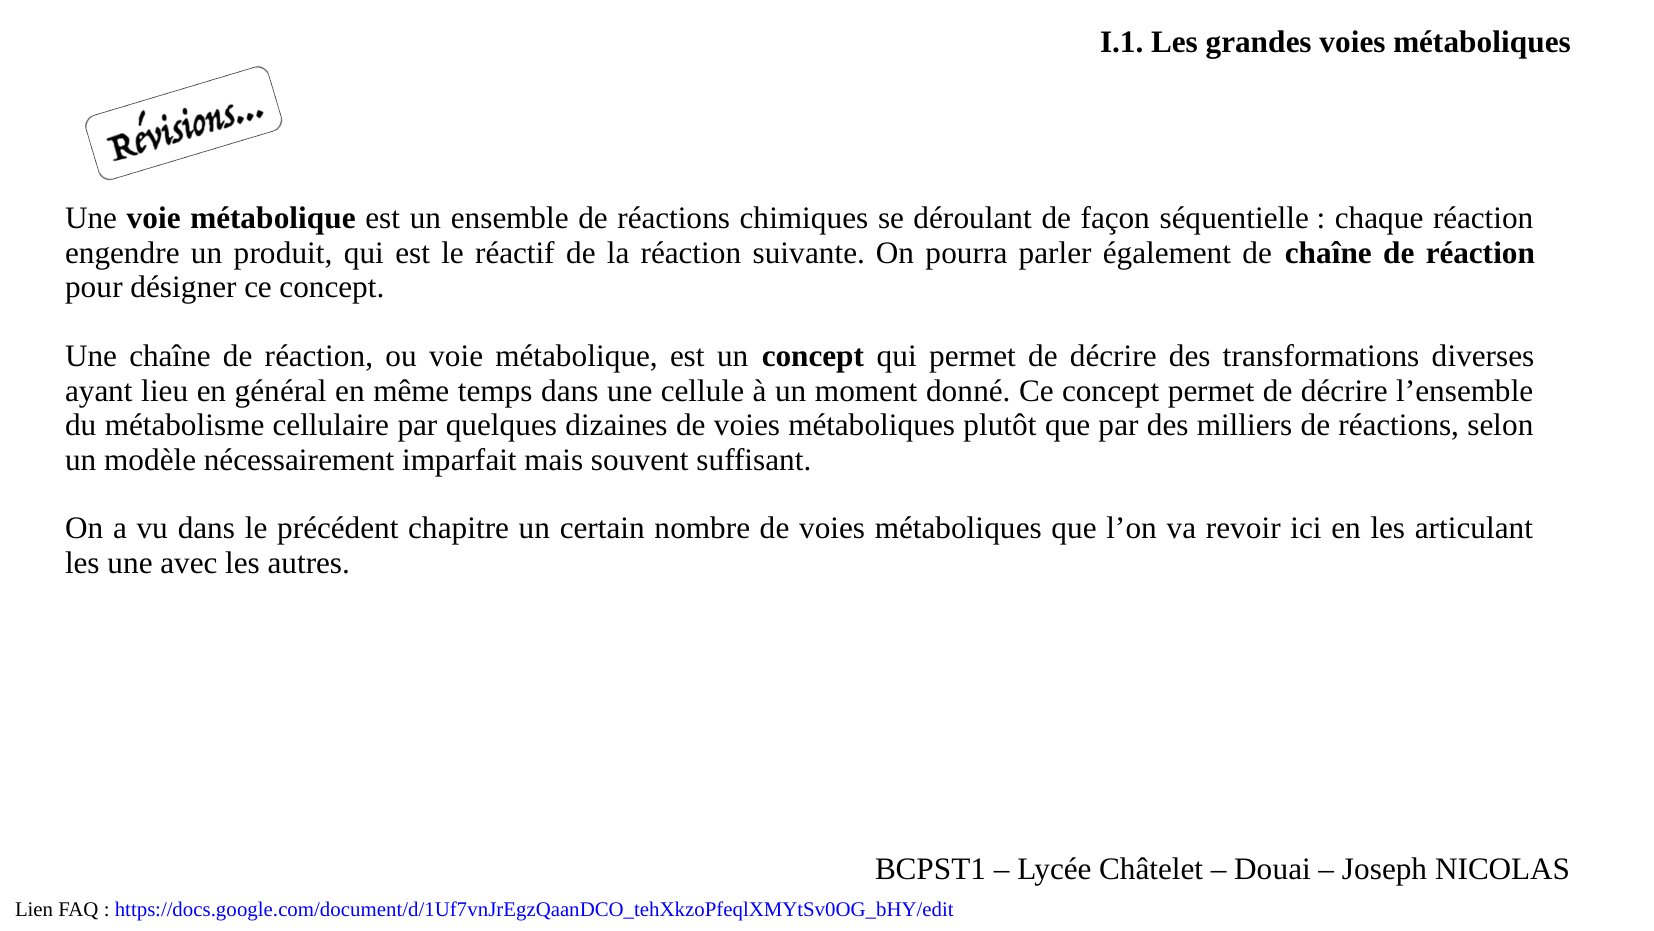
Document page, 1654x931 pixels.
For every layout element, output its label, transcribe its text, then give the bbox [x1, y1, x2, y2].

text_box BCPST1 – Lycée Châtelet – Douai – Joseph NICOLAS [637, 832, 1571, 905]
text_box I.1. Les grandes voies métaboliques [201, 5, 1572, 78]
picture [82, 63, 285, 183]
text_box Une voie métabolique est un ensemble de réactions chimiques se déroulant de façon séquentielle : chaque réaction engendre un produit, qui est le réactif de la réaction suivante. On pourra parler également de chaîne de réaction pour désigner ce concept. Une chaîne de réaction, ou voie métabolique, est un concept qui permet de décrire des transformations diverses ayant lieu en général en même temps dans une cellule à un moment donné. Ce concept permet de décrire l’ensemble du métabolisme cellulaire par quelques dizaines de voies métaboliques plutôt que par des milliers de réactions, selon un modèle nécessairement imparfait mais souvent suffisant. On a vu dans le précédent chapitre un certain nombre de voies métaboliques que l’on va revoir ici en les articulant les une avec les autres. [64, 200, 1536, 851]
text_box Lien FAQ : https://docs.google.com/document/d/1Uf7vnJrEgzQaanDCO_tehXkzoPfeqlXMYtSv0OG_bHY/edit [0, 897, 993, 931]
